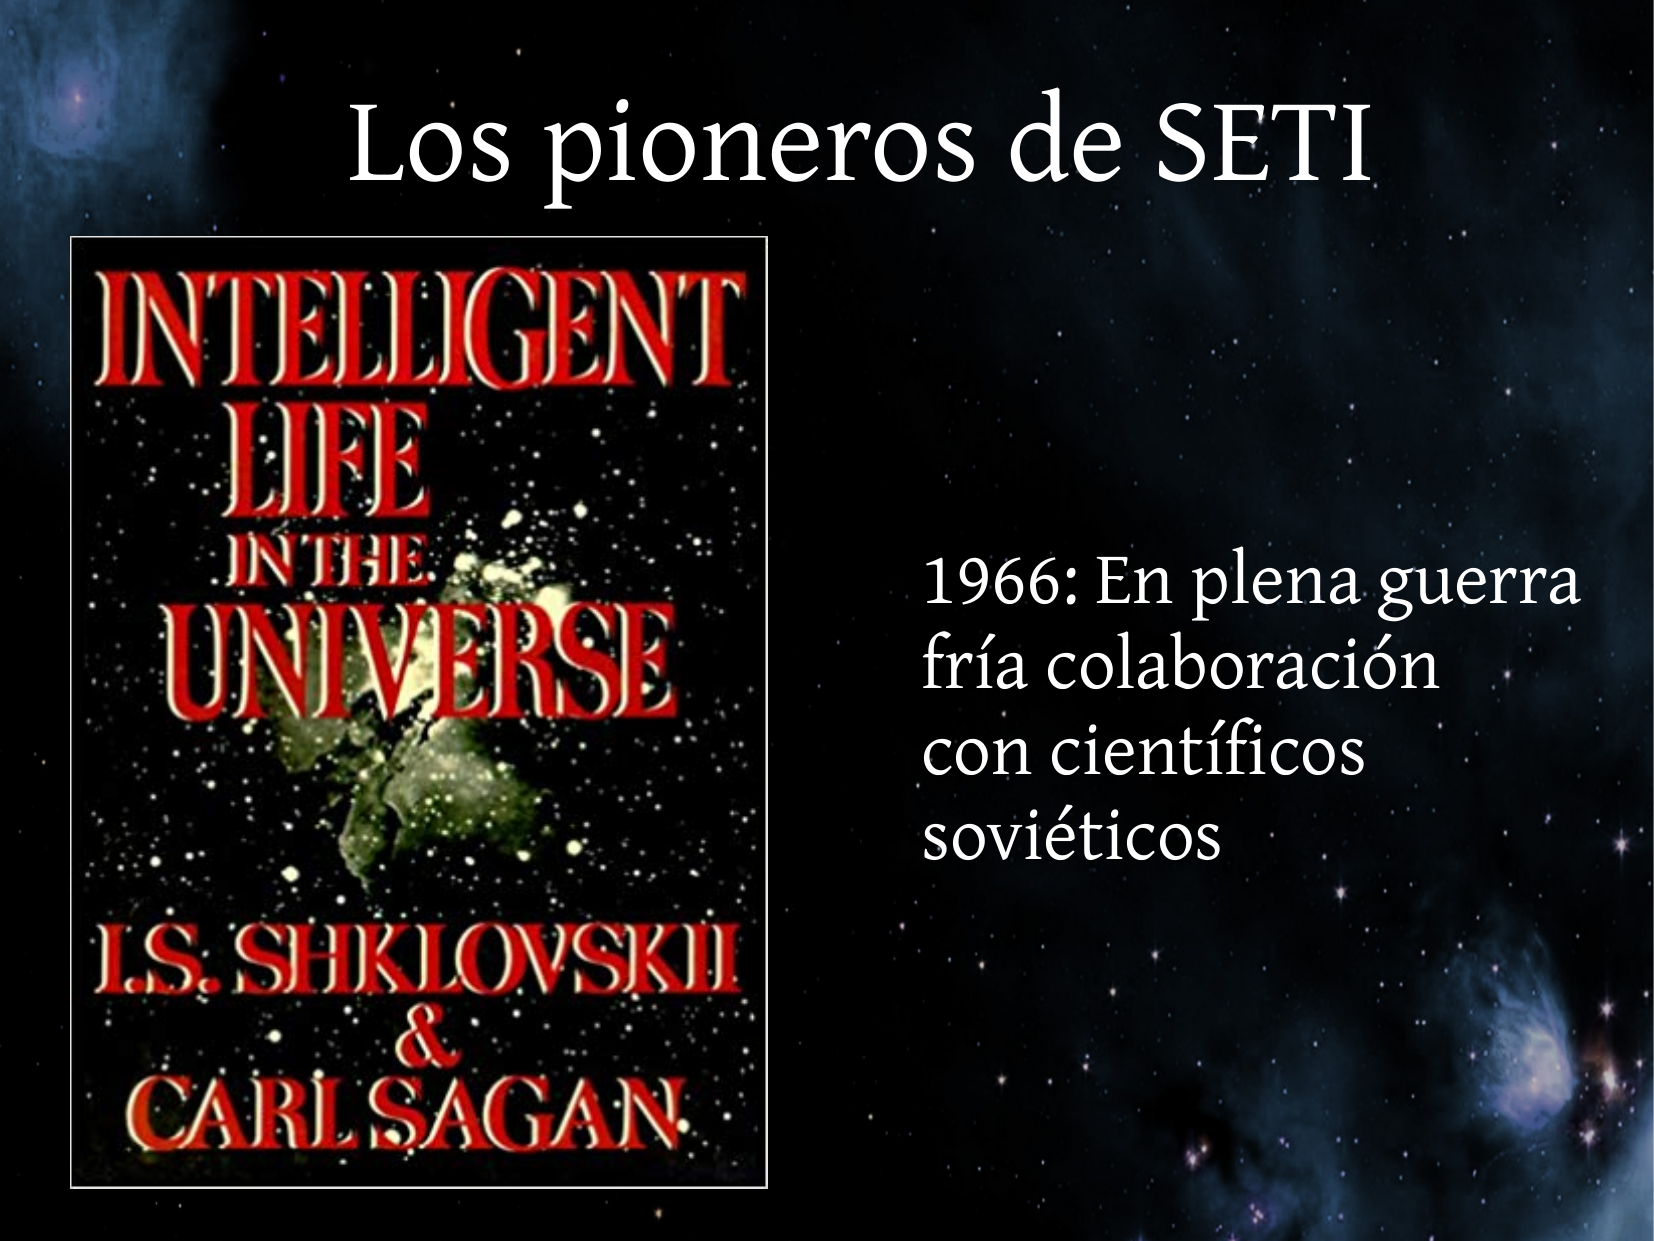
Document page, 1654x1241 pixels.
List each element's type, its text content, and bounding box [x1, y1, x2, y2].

title Los pioneros de SETI [153, 40, 1571, 249]
picture [0, 0, 1654, 1241]
list 1966: En plena guerra fría colaboración con científicos soviéticos [850, 290, 1595, 1170]
